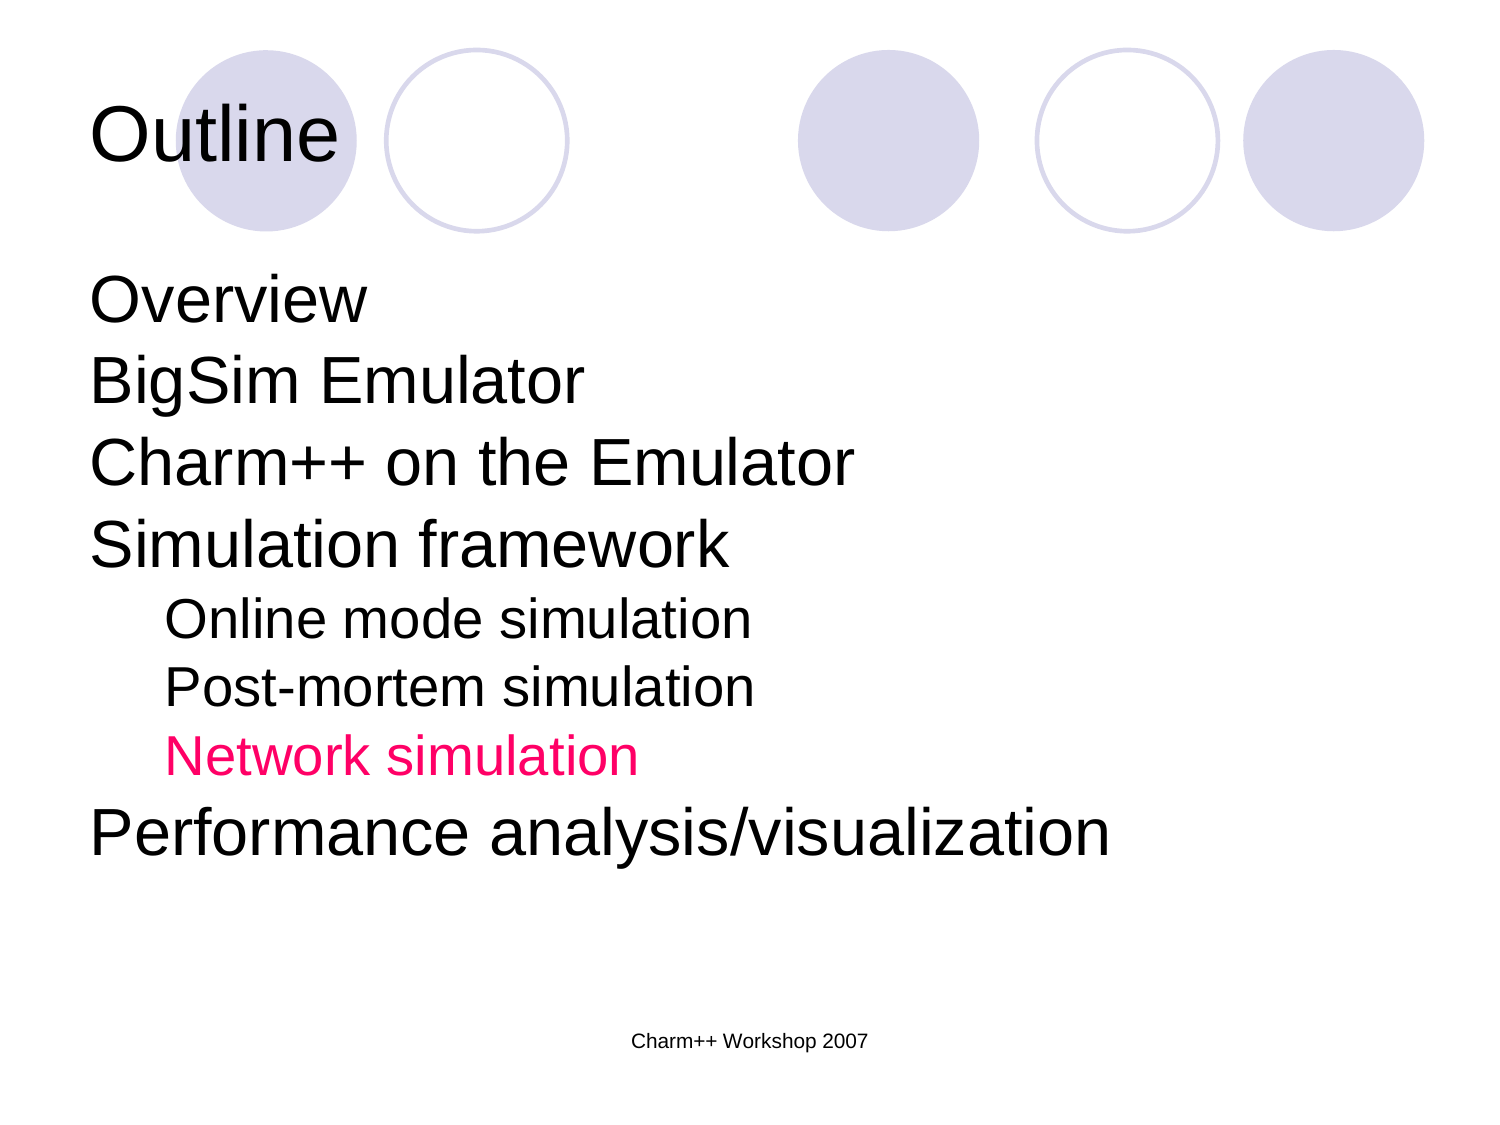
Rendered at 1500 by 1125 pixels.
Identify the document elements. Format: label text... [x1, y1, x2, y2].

list Overview BigSim Emulator Charm++ on the Emulator Simulation framework Online mode simulation Post-mortem simulation Network simulation Performance analysis/visualization [75, 262, 1426, 1006]
title Outline [75, 45, 1426, 233]
